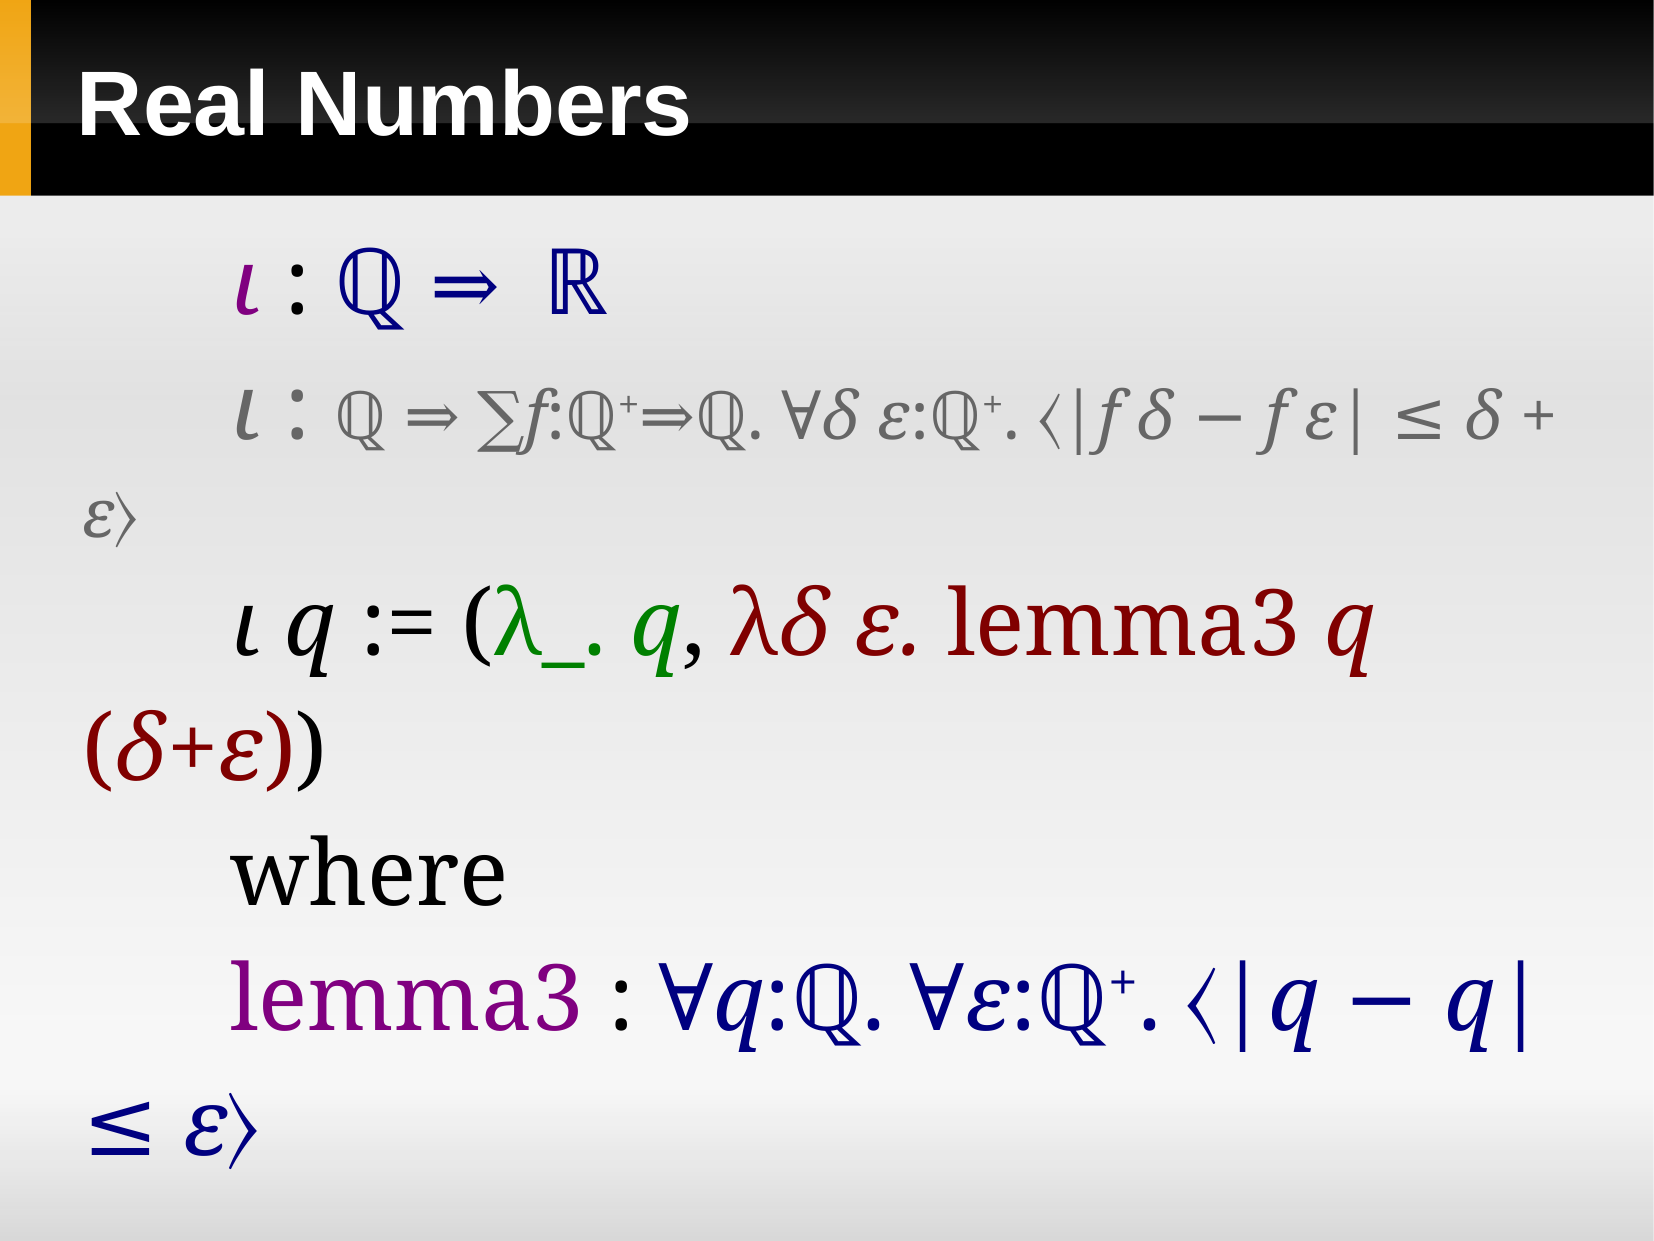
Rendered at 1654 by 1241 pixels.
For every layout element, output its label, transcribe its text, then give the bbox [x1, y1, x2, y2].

subtitle ι : ℚ ⇒ ℝ ι : ℚ ⇒ ∑f:ℚ+⇒ℚ. ∀δ ε:ℚ+. 〈|f δ − f ε| ≤ δ + ε〉 ι q := (λ_. q, λδ ε. lemma3 q (δ+ε)) where lemma3 : ∀q:ℚ. ∀ε:ℚ+. 〈|q − q| ≤ ε〉 [82, 297, 1571, 1102]
title Real Numbers [76, 0, 1565, 208]
picture [0, 0, 1654, 1241]
